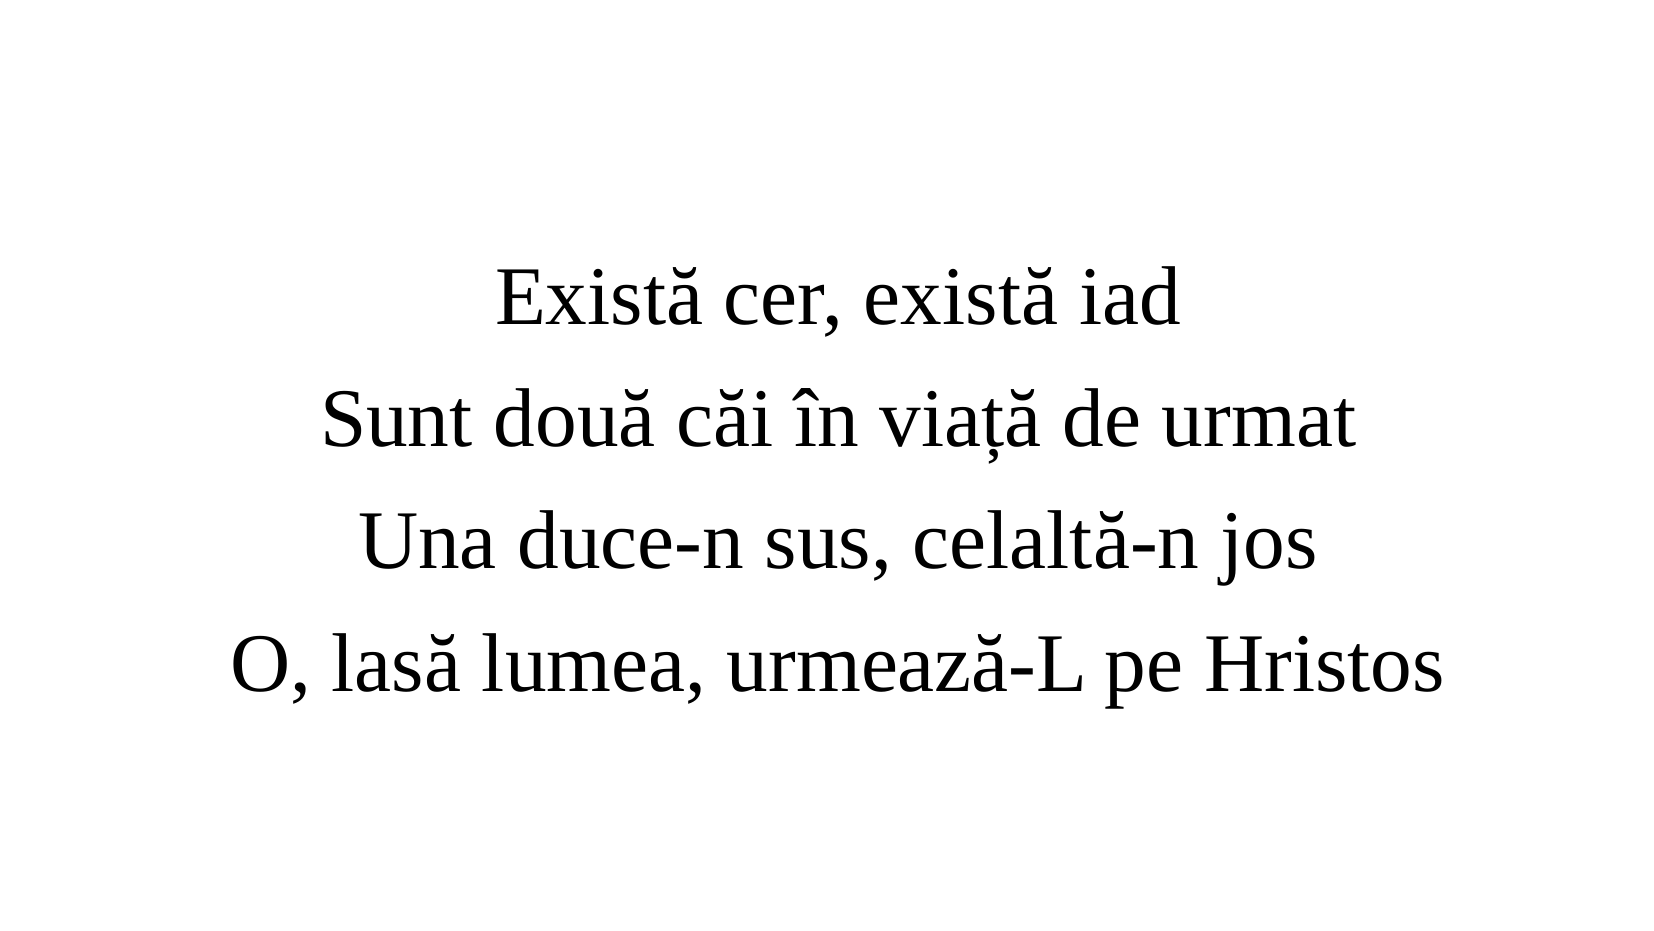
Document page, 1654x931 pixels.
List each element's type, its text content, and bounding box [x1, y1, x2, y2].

subtitle Există cer, există iad Sunt două căi în viață de urmat Una duce-n sus, celaltă-n jos O, lasă lumea, urmează-L pe Hristos [177, 237, 1501, 712]
